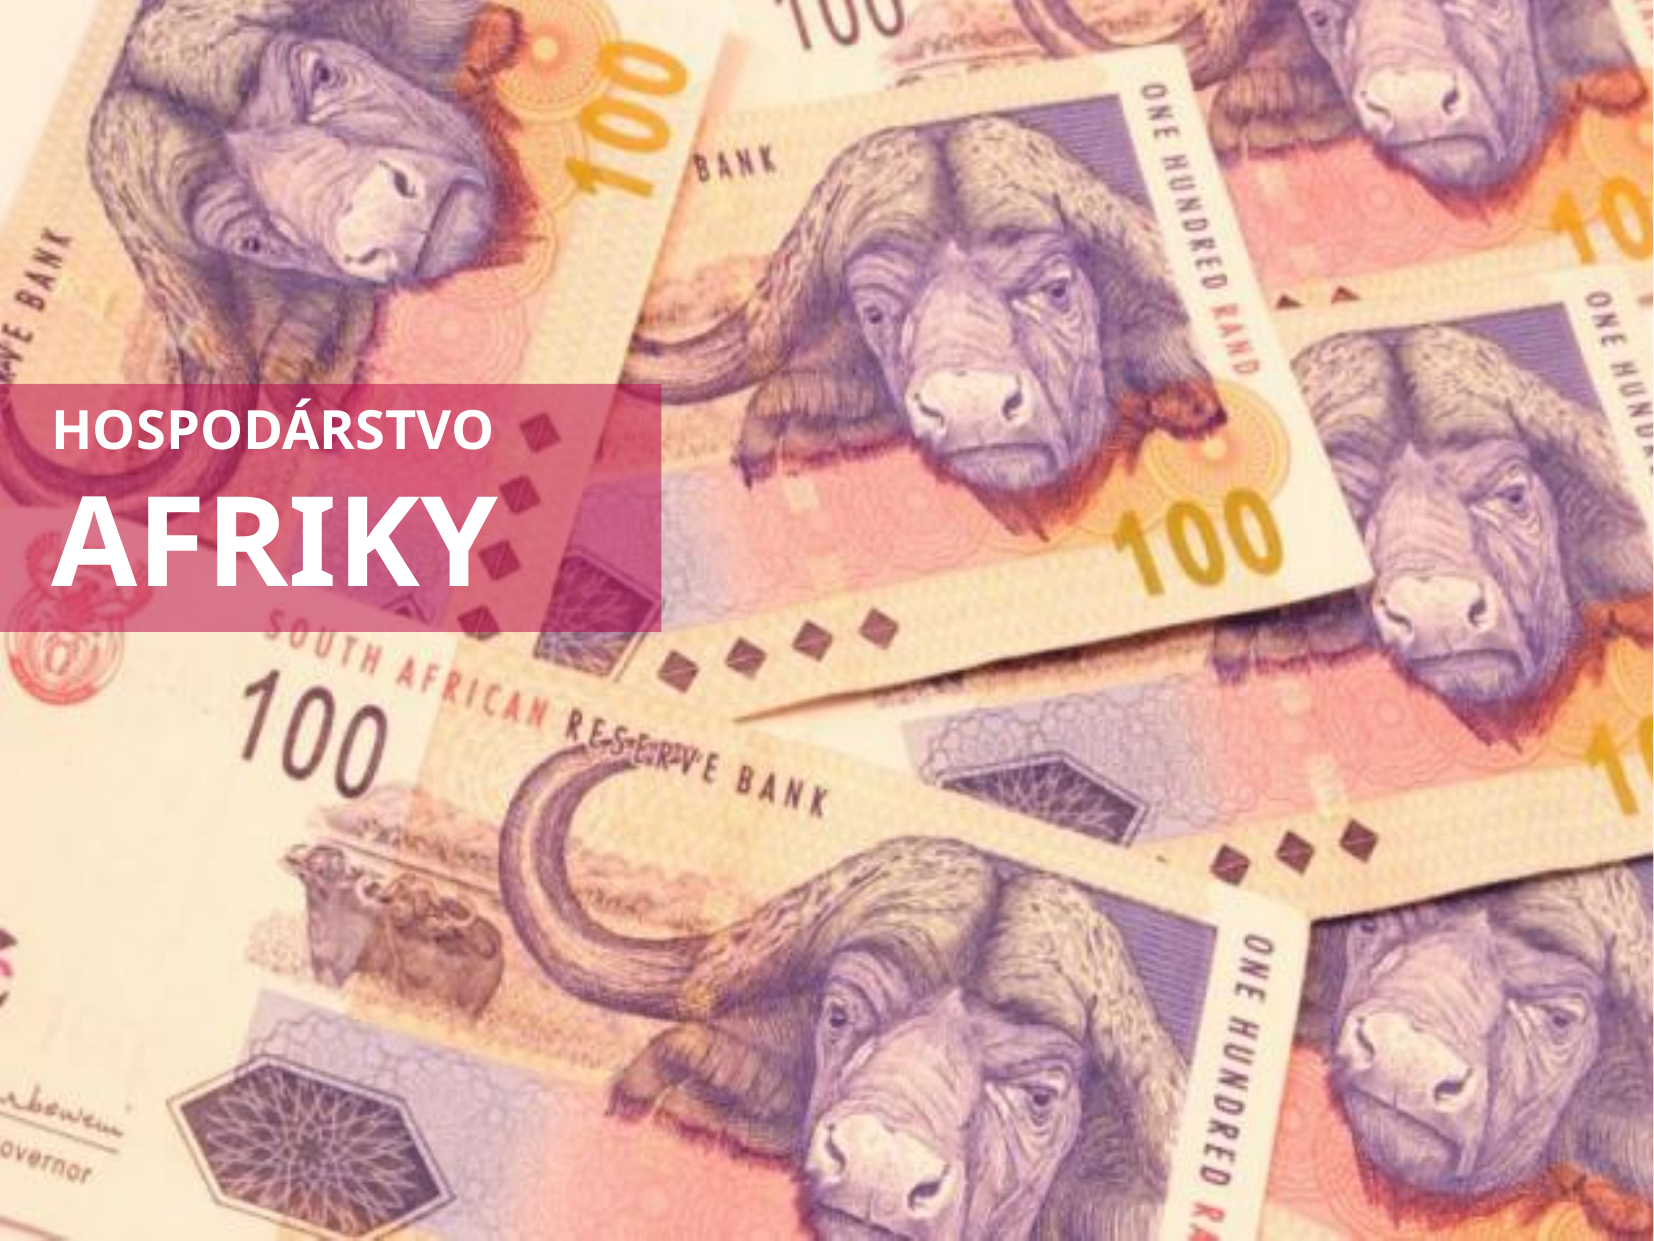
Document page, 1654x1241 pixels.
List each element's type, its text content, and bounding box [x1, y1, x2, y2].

picture [0, 0, 1654, 1241]
text_box HOSPODÁRSTVO AFRIKY [0, 383, 662, 632]
